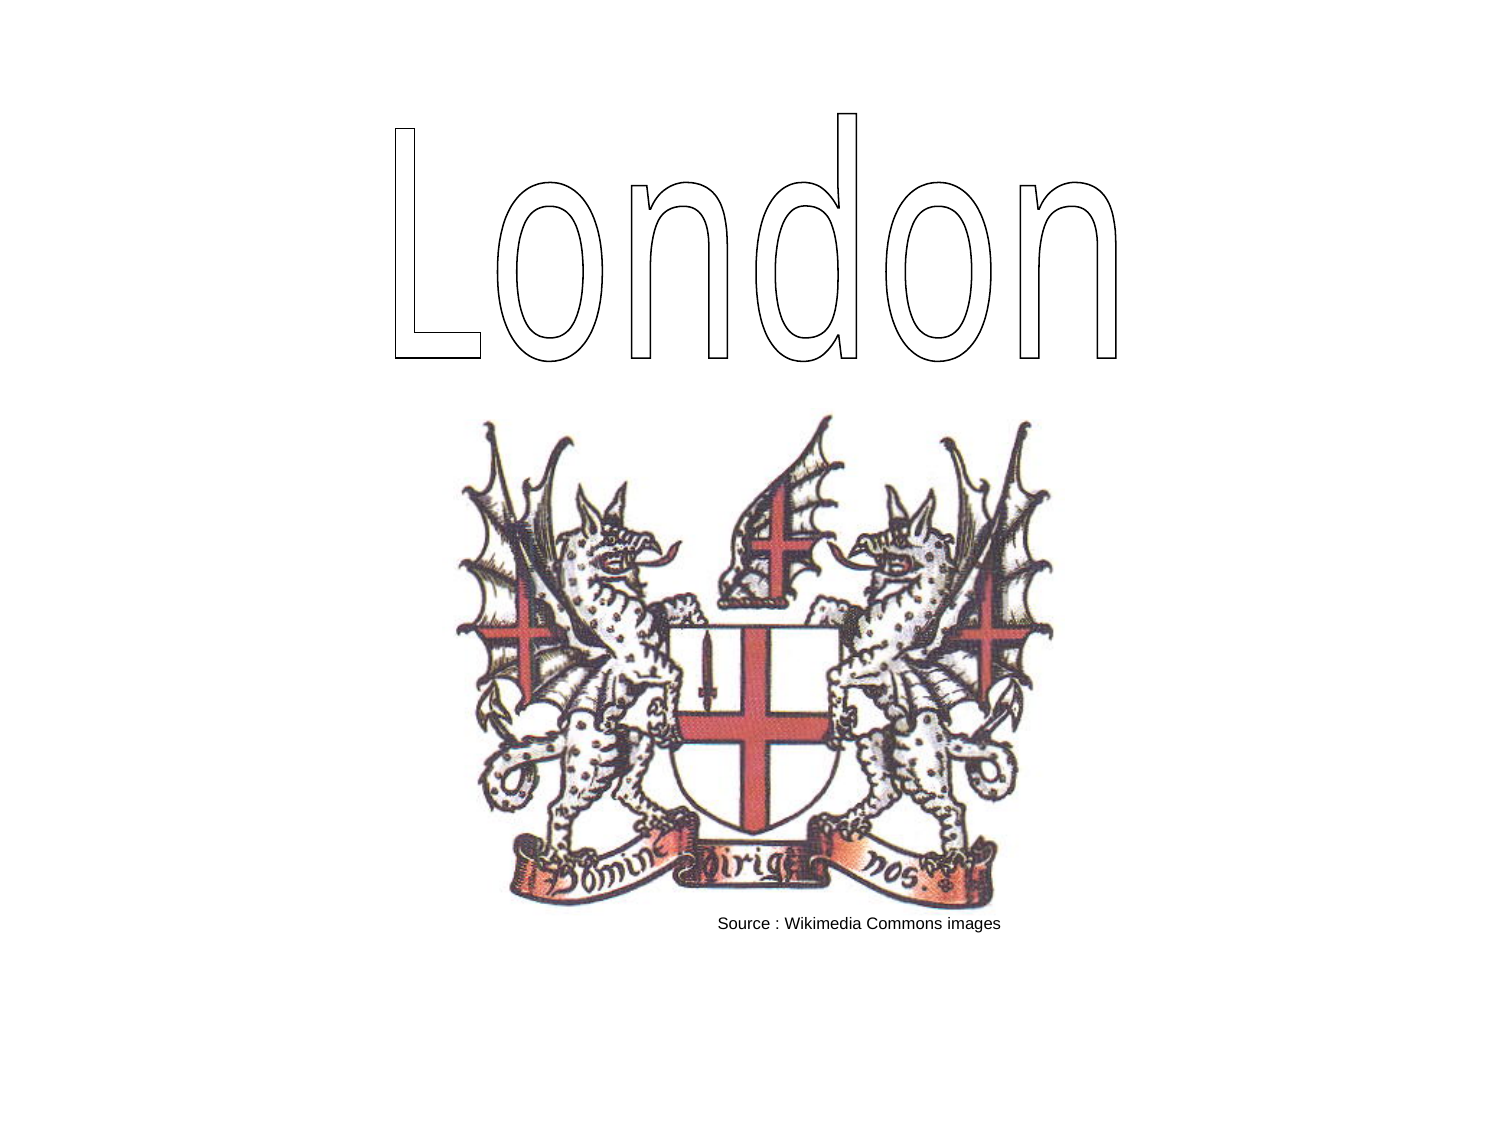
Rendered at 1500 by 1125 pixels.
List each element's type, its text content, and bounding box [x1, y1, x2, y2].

text_box London [631, 182, 728, 359]
text_box London [497, 182, 603, 362]
text_box London [756, 113, 857, 362]
text_box London [395, 128, 481, 359]
picture [442, 408, 1065, 917]
text_box London [886, 182, 991, 362]
text_box London [1020, 182, 1116, 359]
text_box Source : Wikimedia Commons images [702, 904, 1017, 941]
